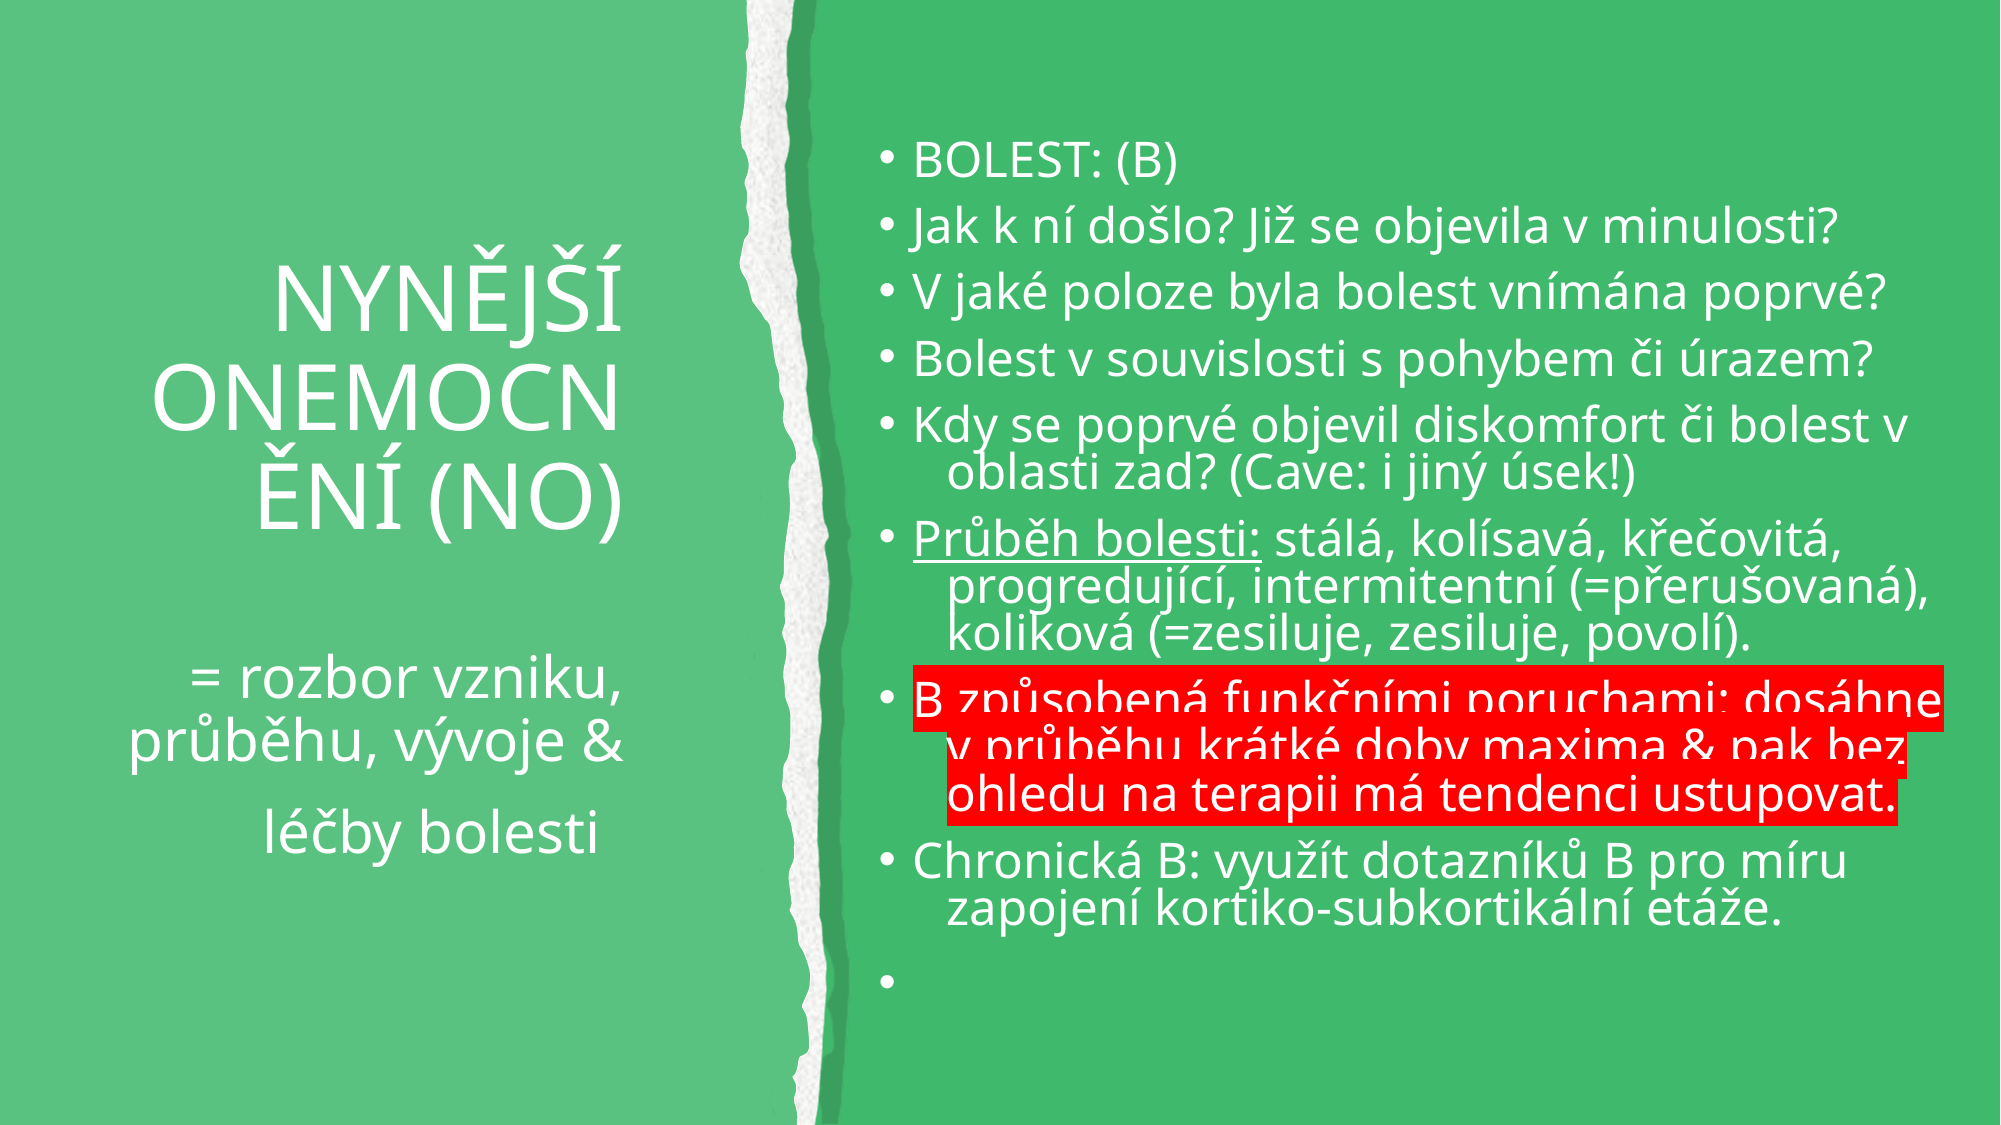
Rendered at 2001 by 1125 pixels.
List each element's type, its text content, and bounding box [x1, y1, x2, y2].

list BOLEST: (B) Jak k ní došlo? Již se objevila v minulosti? V jaké poloze byla bolest vnímána poprvé? Bolest v souvislosti s pohybem či úrazem? Kdy se poprvé objevil diskomfort či bolest v oblasti zad? (Cave: i jiný úsek!) Průběh bolesti: stálá, kolísavá, křečovitá, progredující, intermitentní (=přerušovaná), koliková (=zesiluje, zesiluje, povolí). B způsobená funkčními poruchami: dosáhne v průběhu krátké doby maxima & pak bez ohledu na terapii má tendenci ustupovat. Chronická B: využít dotazníků B pro míru zapojení kortiko-subkortikální etáže. [863, 121, 1961, 1027]
title NYNĚJŠÍ ONEMOCNĚNÍ (NO) = rozbor vzniku, průběhu, vývoje & léčby bolesti [112, 187, 652, 938]
text_box [0, 0, 2000, 1125]
